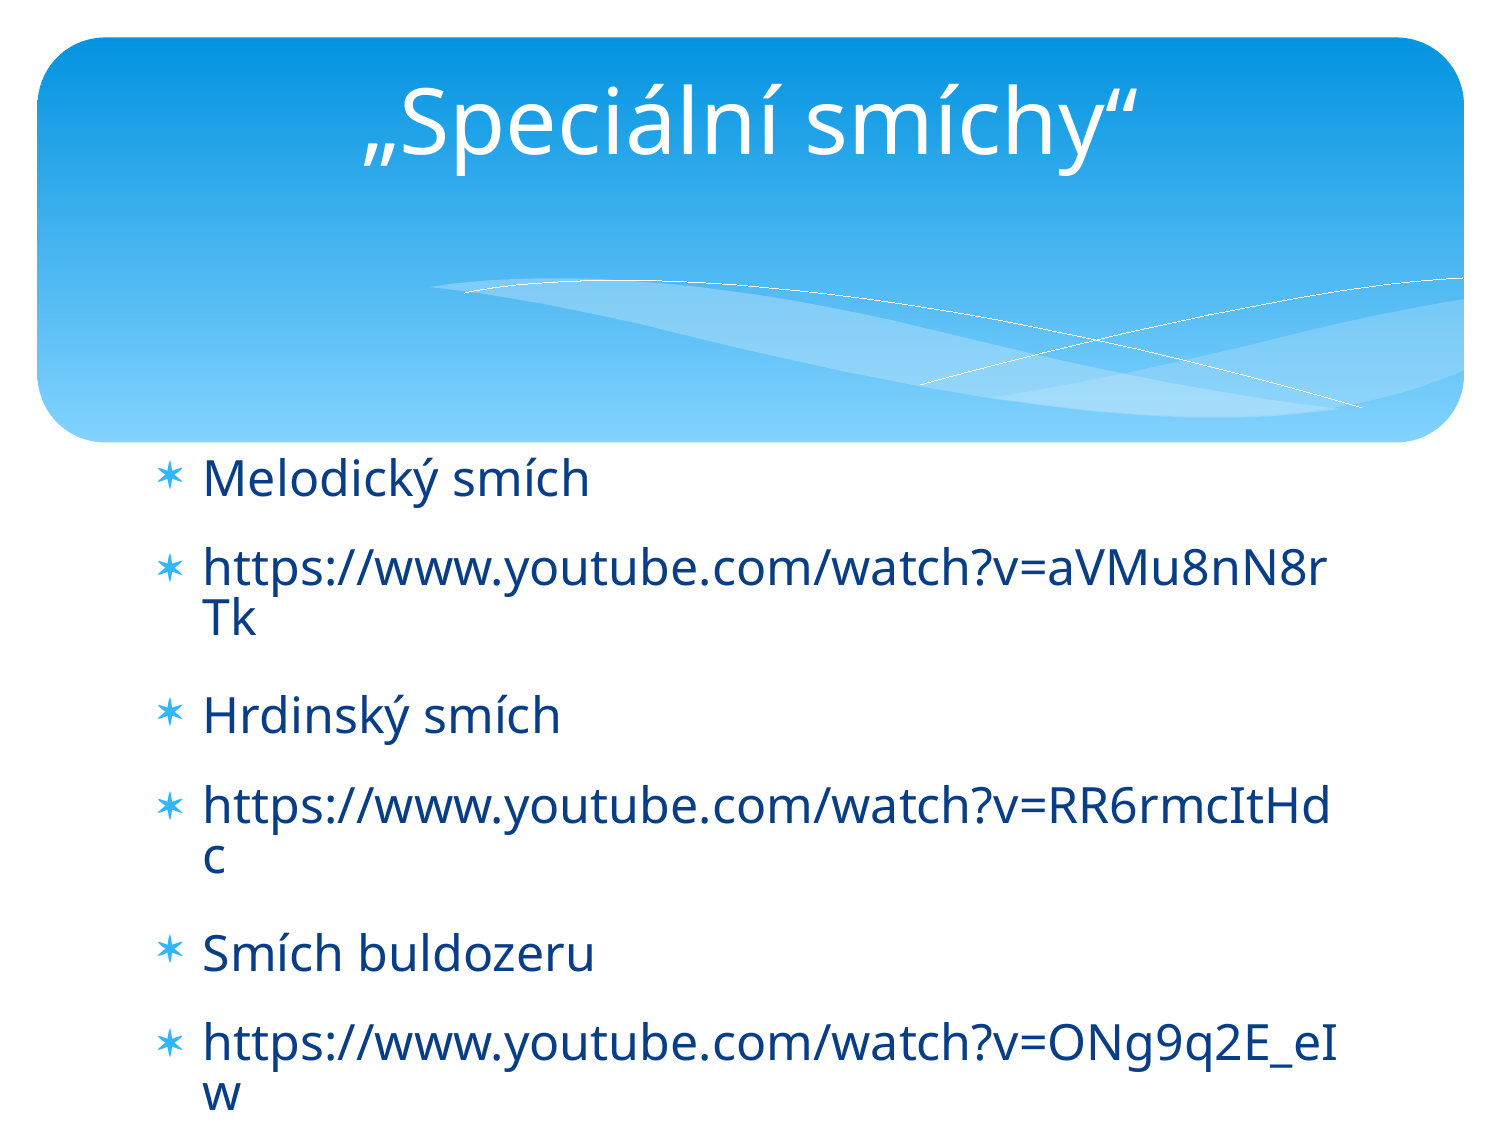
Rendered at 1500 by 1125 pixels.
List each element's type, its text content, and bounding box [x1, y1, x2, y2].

title „Speciální smíchy“ [75, 55, 1425, 261]
list Melodický smích https://www.youtube.com/watch?v=aVMu8nN8rTk Hrdinský smích https://www.youtube.com/watch?v=RR6rmcItHdc Smích buldozeru https://www.youtube.com/watch?v=ONg9q2E_eIw [143, 438, 1359, 1005]
